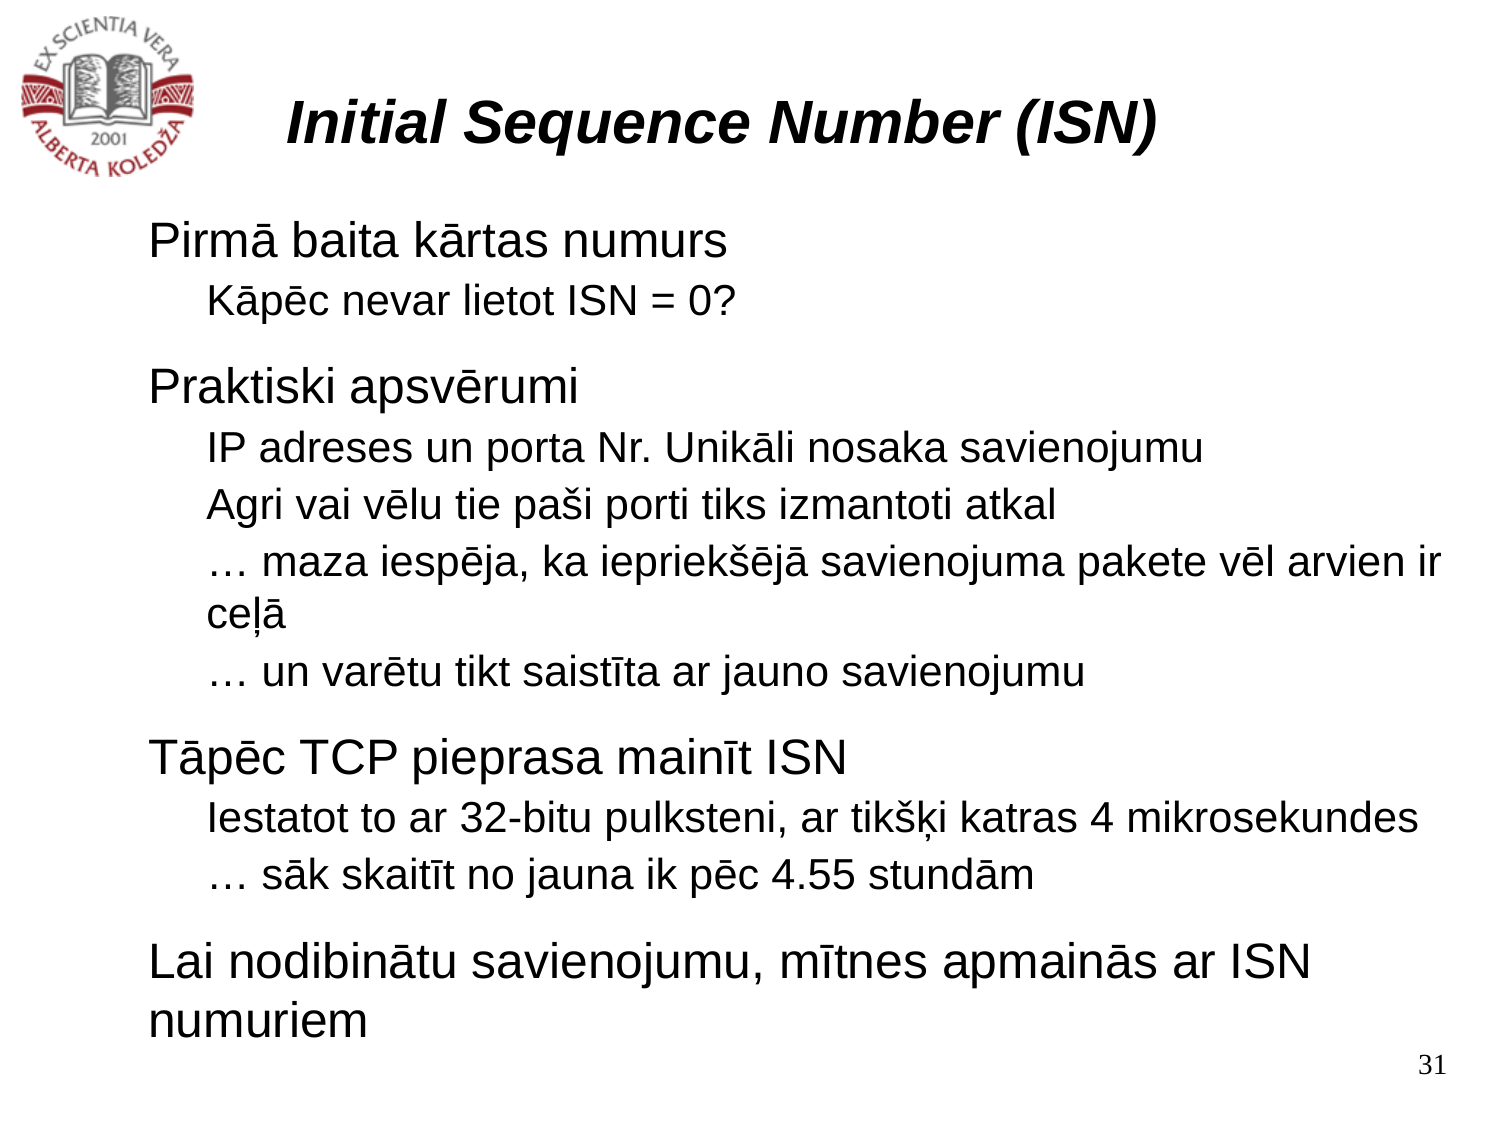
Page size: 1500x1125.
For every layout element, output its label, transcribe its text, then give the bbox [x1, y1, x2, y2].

list Pirmā baita kārtas numurs Kāpēc nevar lietot ISN = 0? Praktiski apsvērumi IP adreses un porta Nr. Unikāli nosaka savienojumu Agri vai vēlu tie paši porti tiks izmantoti atkal … maza iespēja, ka iepriekšējā savienojuma pakete vēl arvien ir ceļā … un varētu tikt saistīta ar jauno savienojumu Tāpēc TCP pieprasa mainīt ISN Iestatot to ar 32-bitu pulksteni, ar tikšķi katras 4 mikrosekundes … sāk skaitīt no jauna ik pēc 4.55 stundām Lai nodibinātu savienojumu, mītnes apmainās ar ISN numuriem [74, 200, 1463, 1101]
title Initial Sequence Number (ISN) [50, 62, 1374, 175]
picture [21, 16, 194, 177]
